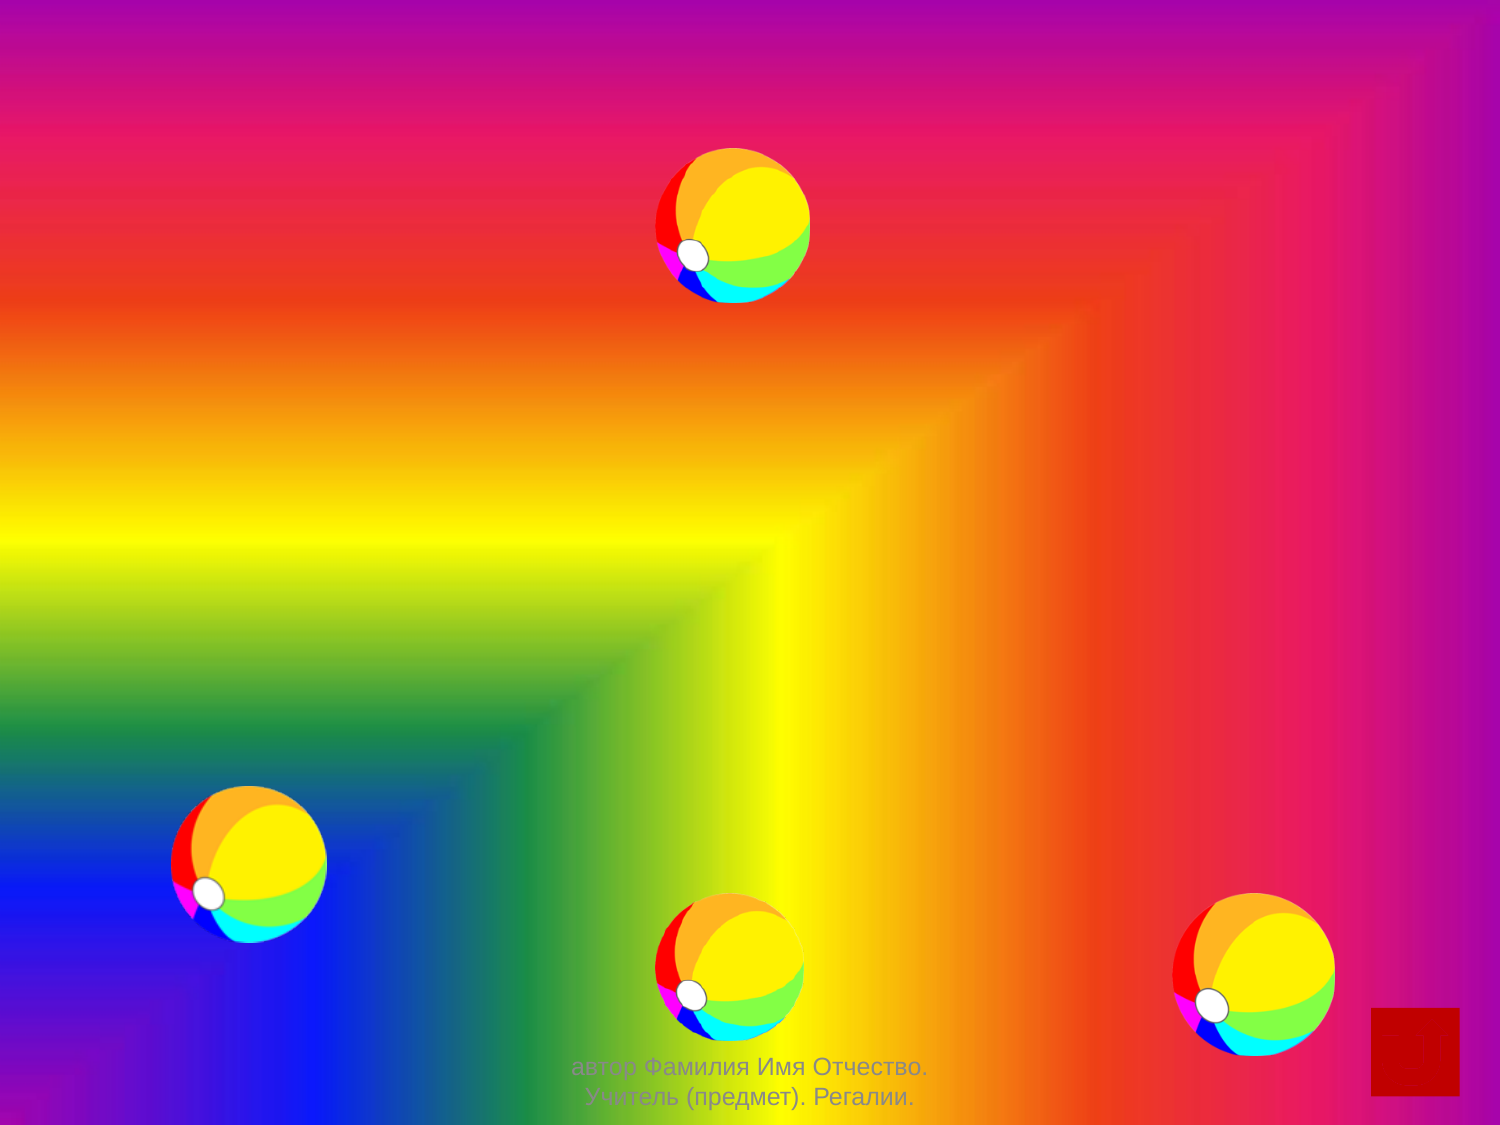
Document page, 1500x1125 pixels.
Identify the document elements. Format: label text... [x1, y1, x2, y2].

picture [0, 0, 1500, 1125]
text_box [1371, 1007, 1460, 1097]
text_box автор Фамилия Имя Отчество. Учитель (предмет). Регалии. [512, 1042, 988, 1103]
